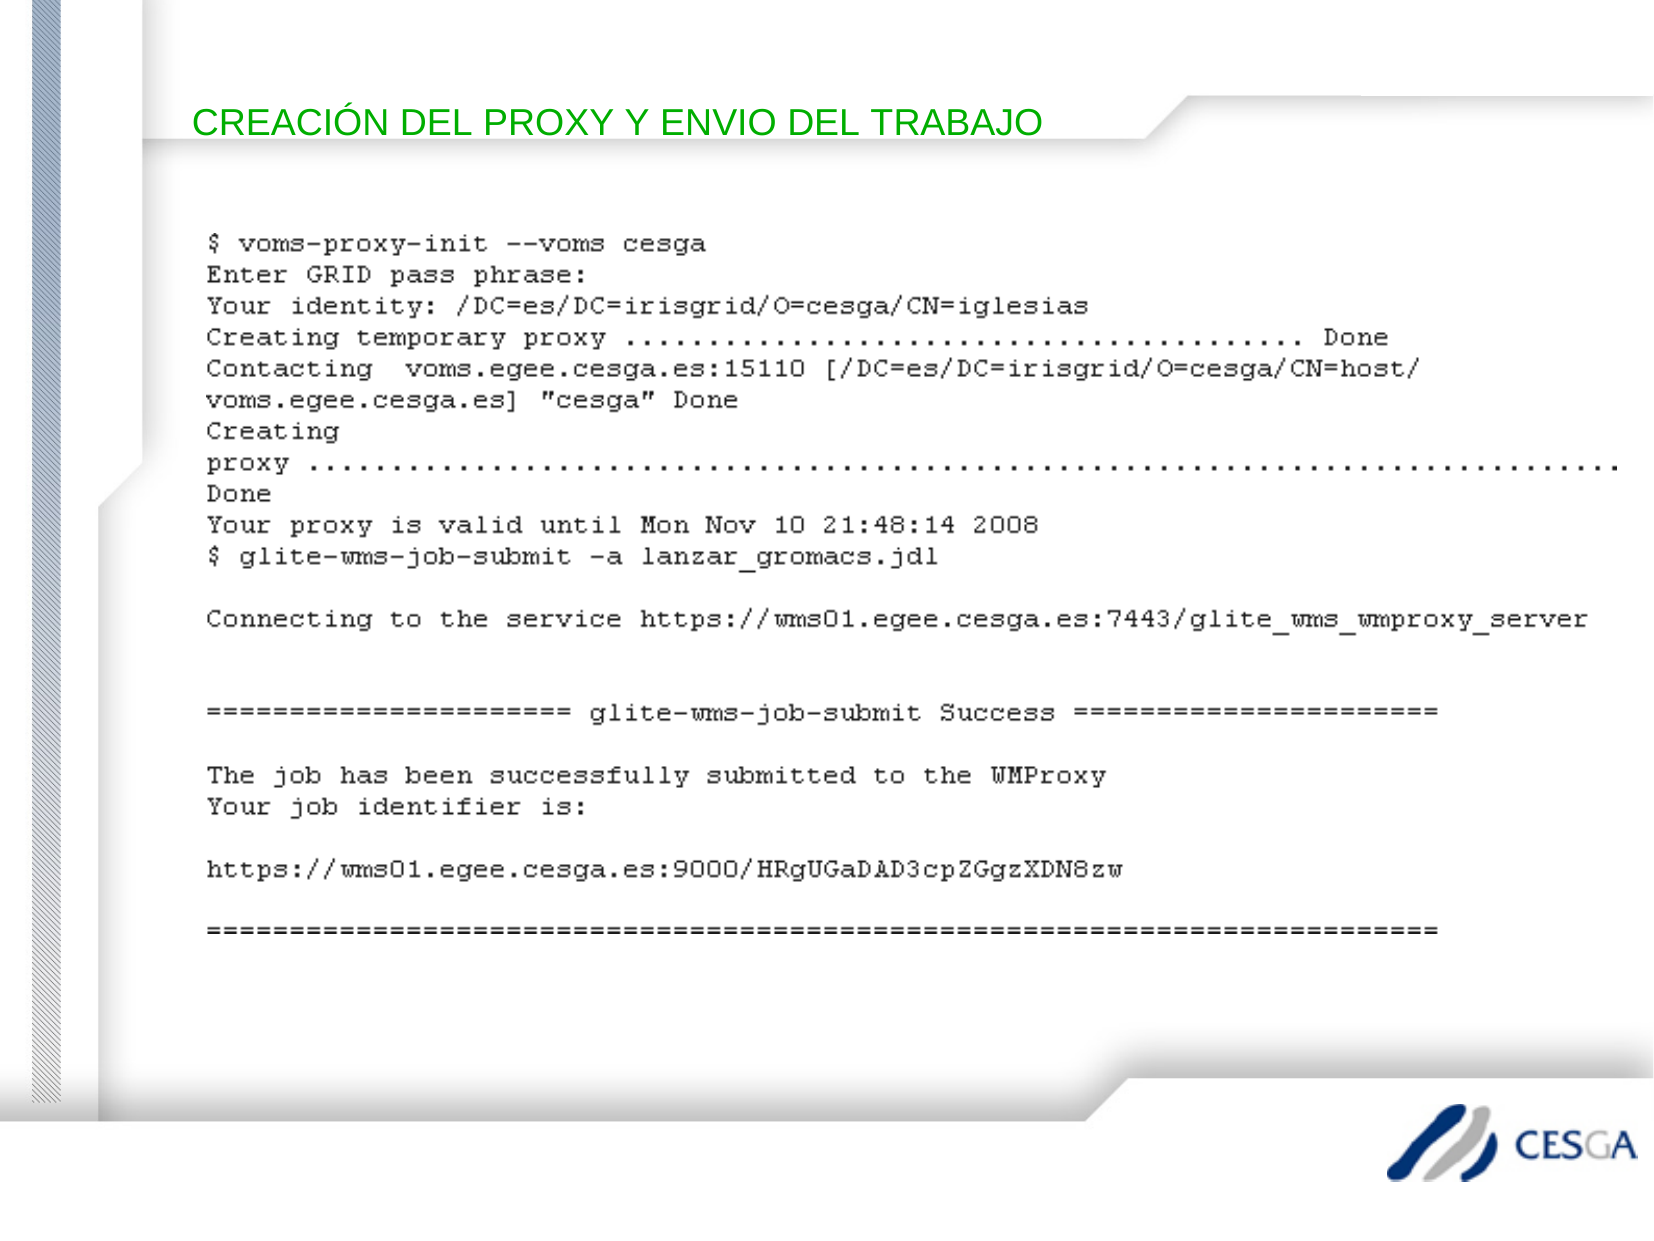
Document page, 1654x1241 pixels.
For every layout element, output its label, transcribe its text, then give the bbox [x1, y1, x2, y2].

text_box CREACIÓN DEL PROXY Y ENVIO DEL TRABAJO [177, 88, 1123, 150]
picture [0, 0, 1654, 1241]
